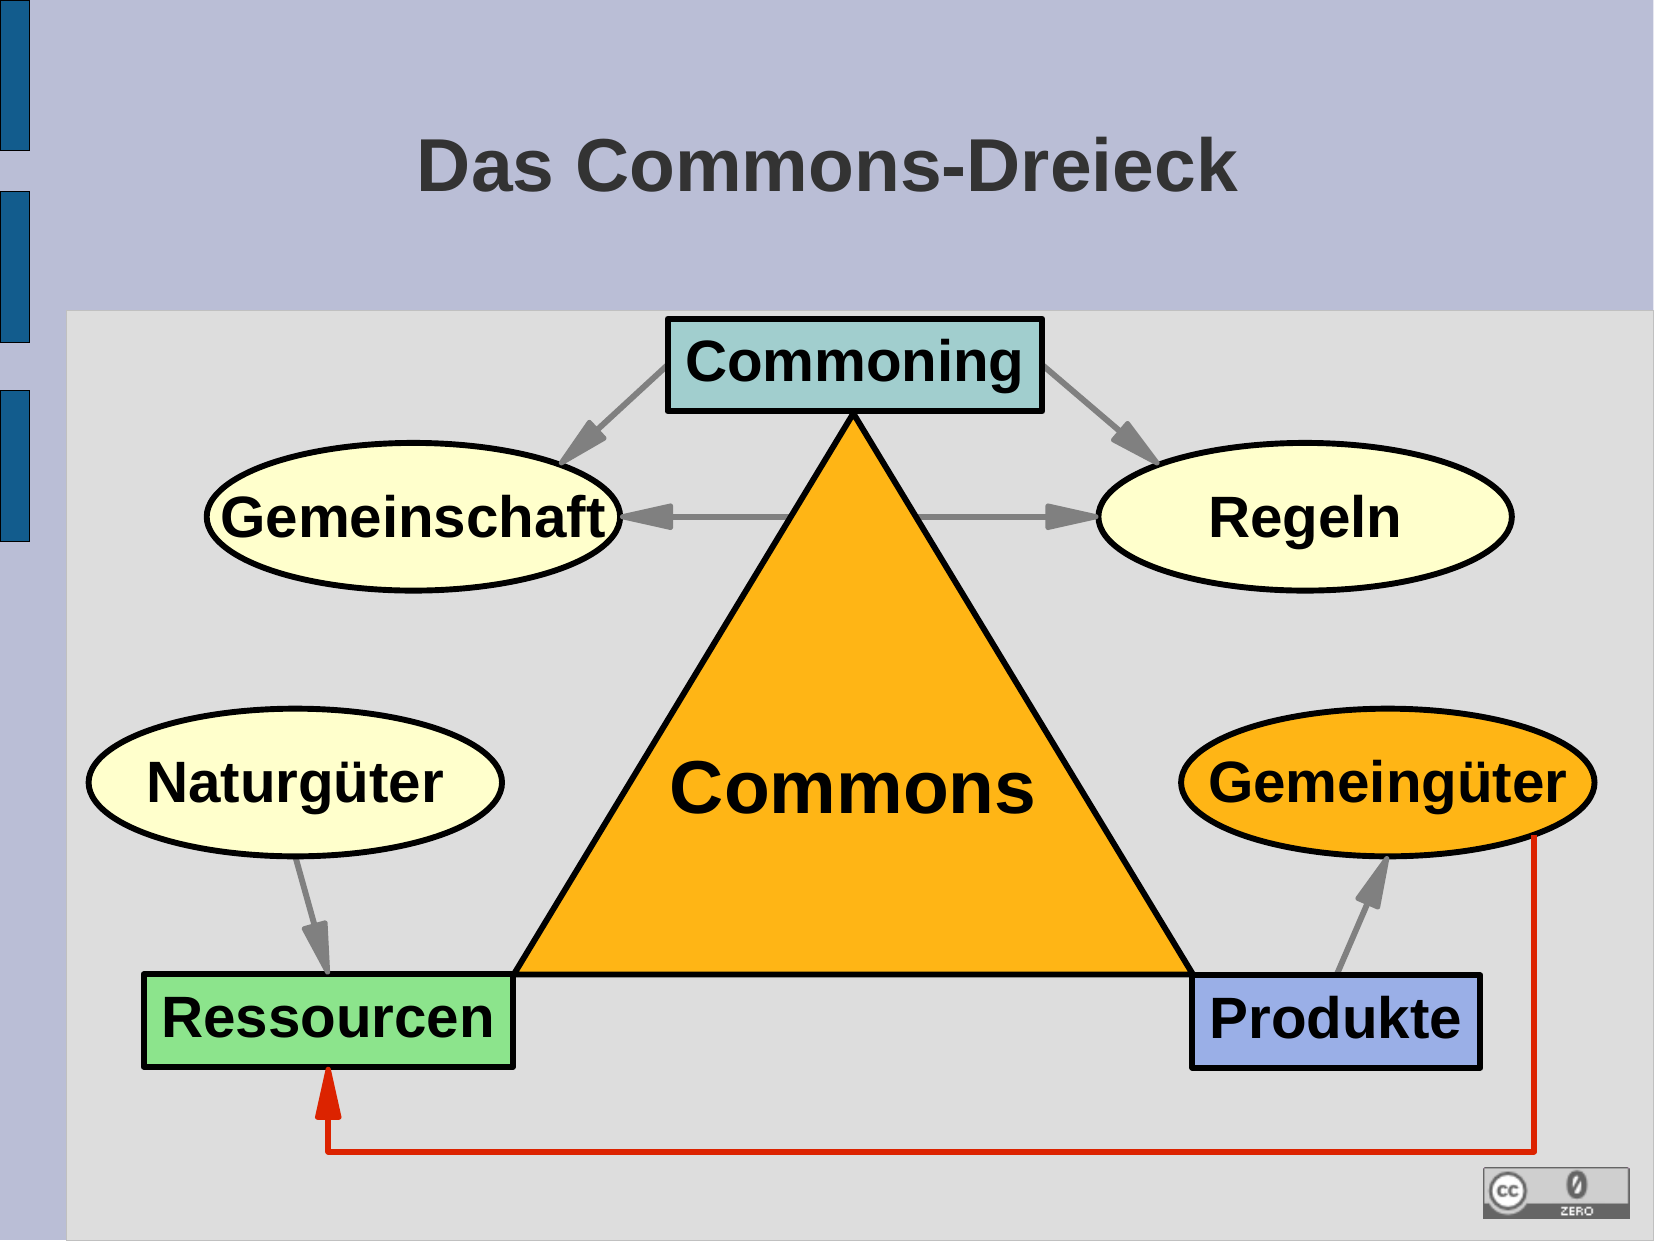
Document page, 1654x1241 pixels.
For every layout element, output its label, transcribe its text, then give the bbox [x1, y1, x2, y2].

picture [1483, 1167, 1630, 1219]
text_box Commoning [667, 318, 1043, 412]
text_box Ressourcen [143, 974, 513, 1067]
text_box Regeln [1098, 442, 1512, 591]
text_box Gemeinschaft [206, 442, 620, 591]
text_box Commons [513, 414, 1193, 975]
text_box Naturgüter [88, 708, 503, 857]
title Das Commons-Dreieck [121, 61, 1534, 269]
text_box Gemeingüter [1181, 708, 1595, 857]
text_box Produkte [1192, 975, 1481, 1068]
